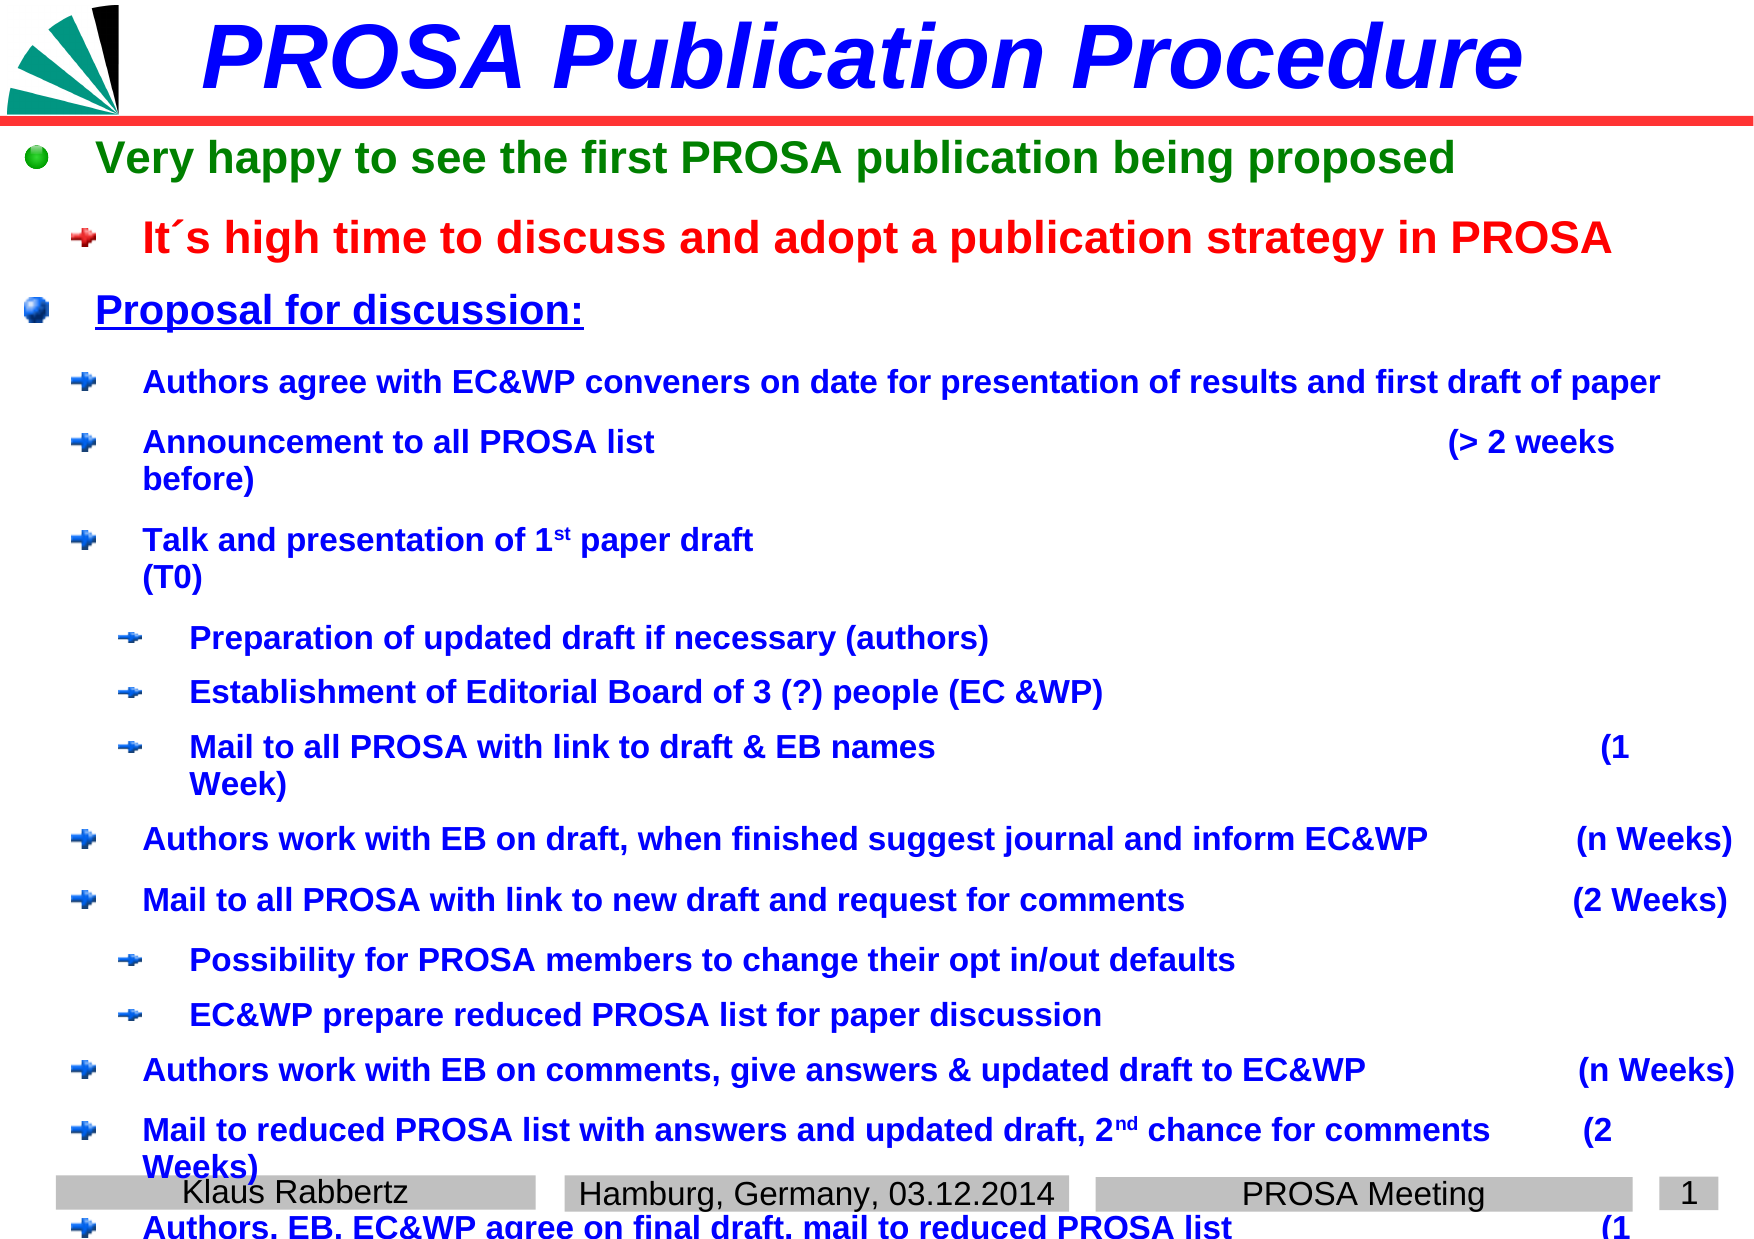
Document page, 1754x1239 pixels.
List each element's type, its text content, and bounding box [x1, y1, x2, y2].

list Very happy to see the first PROSA publication being proposed It´s high time to discuss and adopt a publication strategy in PROSA Proposal for discussion: Authors agree with EC&WP conveners on date for presentation of results and first draft of paper Announcement to all PROSA list (> 2 weeks before) Talk and presentation of 1st paper draft (T0) Preparation of updated draft if necessary (authors) Establishment of Editorial Board of 3 (?) people (EC &WP) Mail to all PROSA with link to draft & EB names (1 Week) Authors work with EB on draft, when finished suggest journal and inform EC&WP (n Weeks) Mail to all PROSA with link to new draft and request for comments (2 Weeks) Possibility for PROSA members to change their opt in/out defaults EC&WP prepare reduced PROSA list for paper discussion Authors work with EB on comments, give answers & updated draft to EC&WP (n Weeks) Mail to reduced PROSA list with answers and updated draft, 2nd chance for comments (2 Weeks) Authors, EB, EC&WP agree on final draft, mail to reduced PROSA list (1 Week) Submission to arXiv & journal [12, 131, 1739, 1169]
title PROSA Publication Procedure [123, 0, 1606, 114]
picture [71, 1218, 96, 1238]
picture [7, 5, 119, 116]
